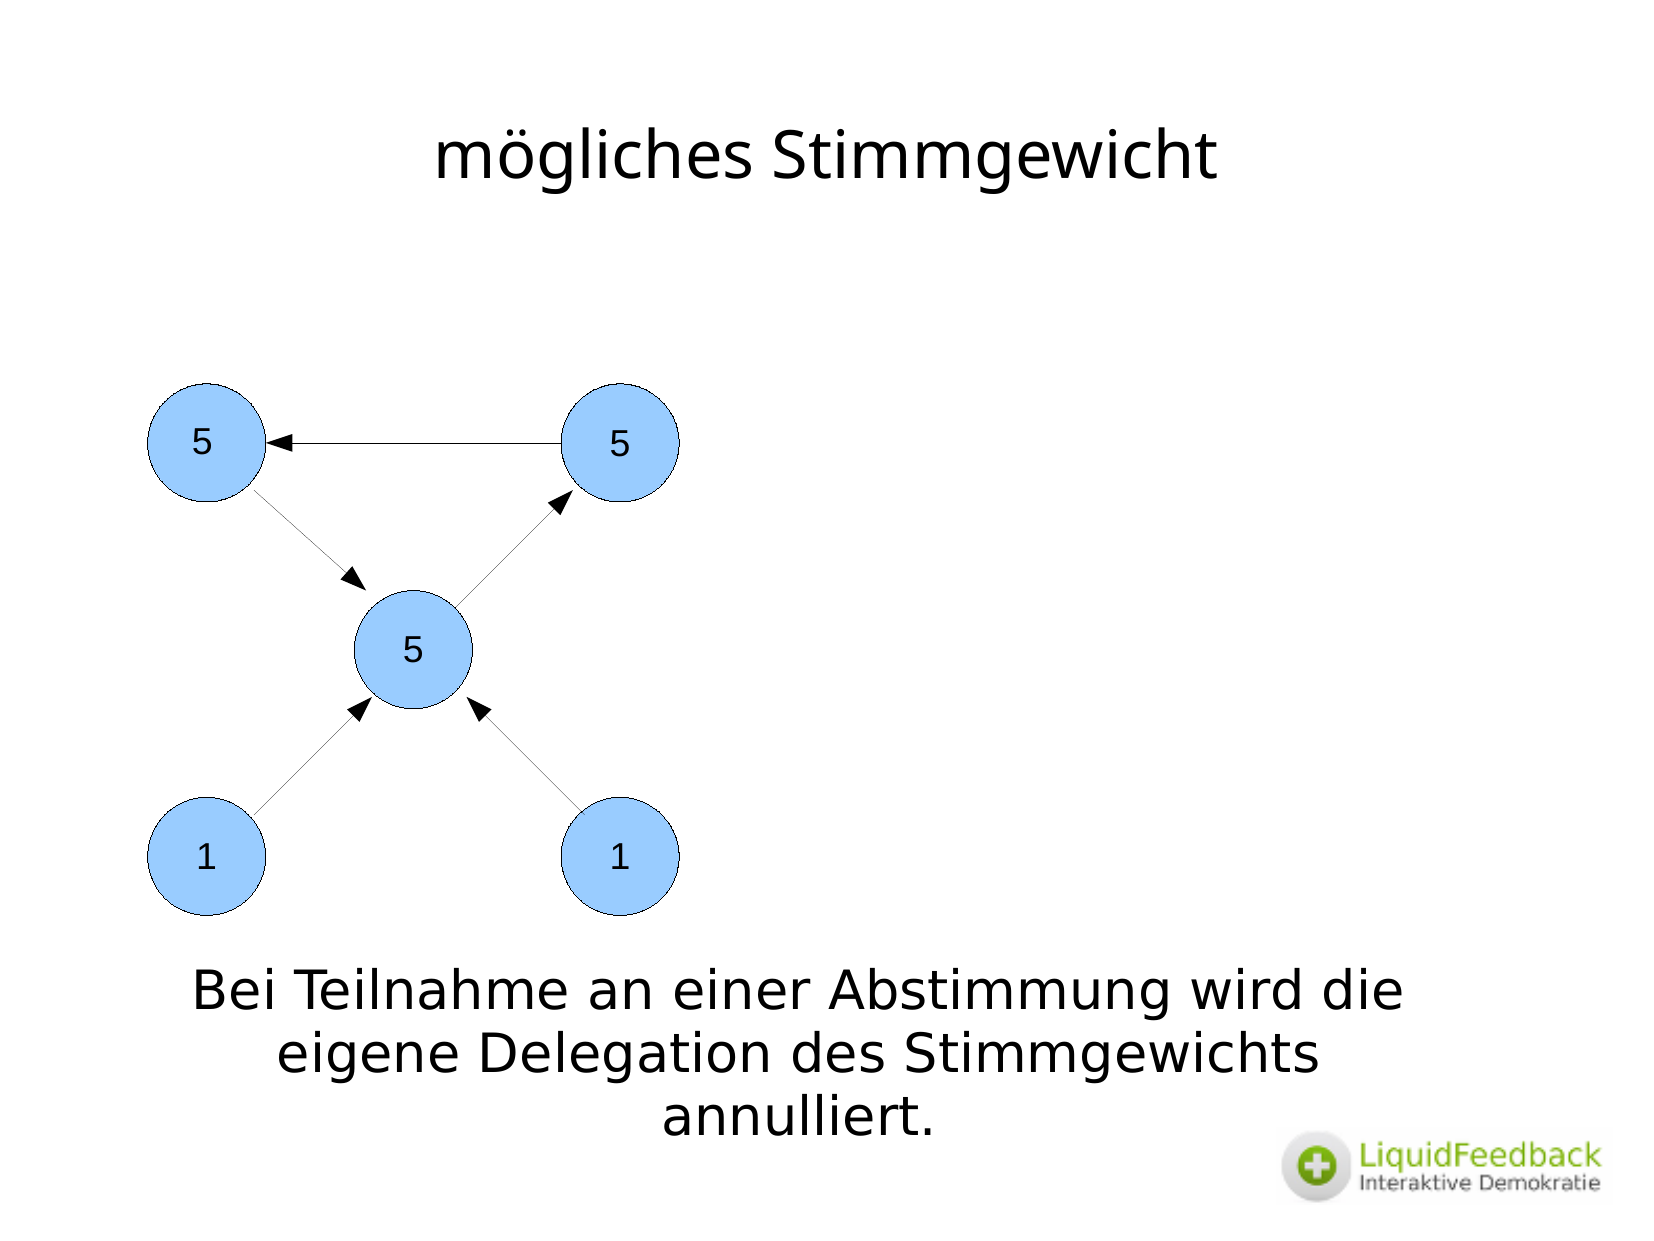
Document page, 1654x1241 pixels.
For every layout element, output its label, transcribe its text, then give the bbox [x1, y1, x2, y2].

text_box 1 [561, 797, 680, 916]
title mögliches Stimmgewicht [82, 49, 1571, 257]
text_box 5 [561, 383, 680, 502]
picture [1276, 1127, 1613, 1205]
text_box Bei Teilnahme an einer Abstimmung wird die eigene Delegation des Stimmgewichts annulliert. [177, 951, 1535, 1098]
text_box [147, 383, 266, 502]
text_box 1 [147, 797, 266, 916]
text_box 5 [177, 413, 228, 472]
text_box 5 [354, 590, 473, 709]
